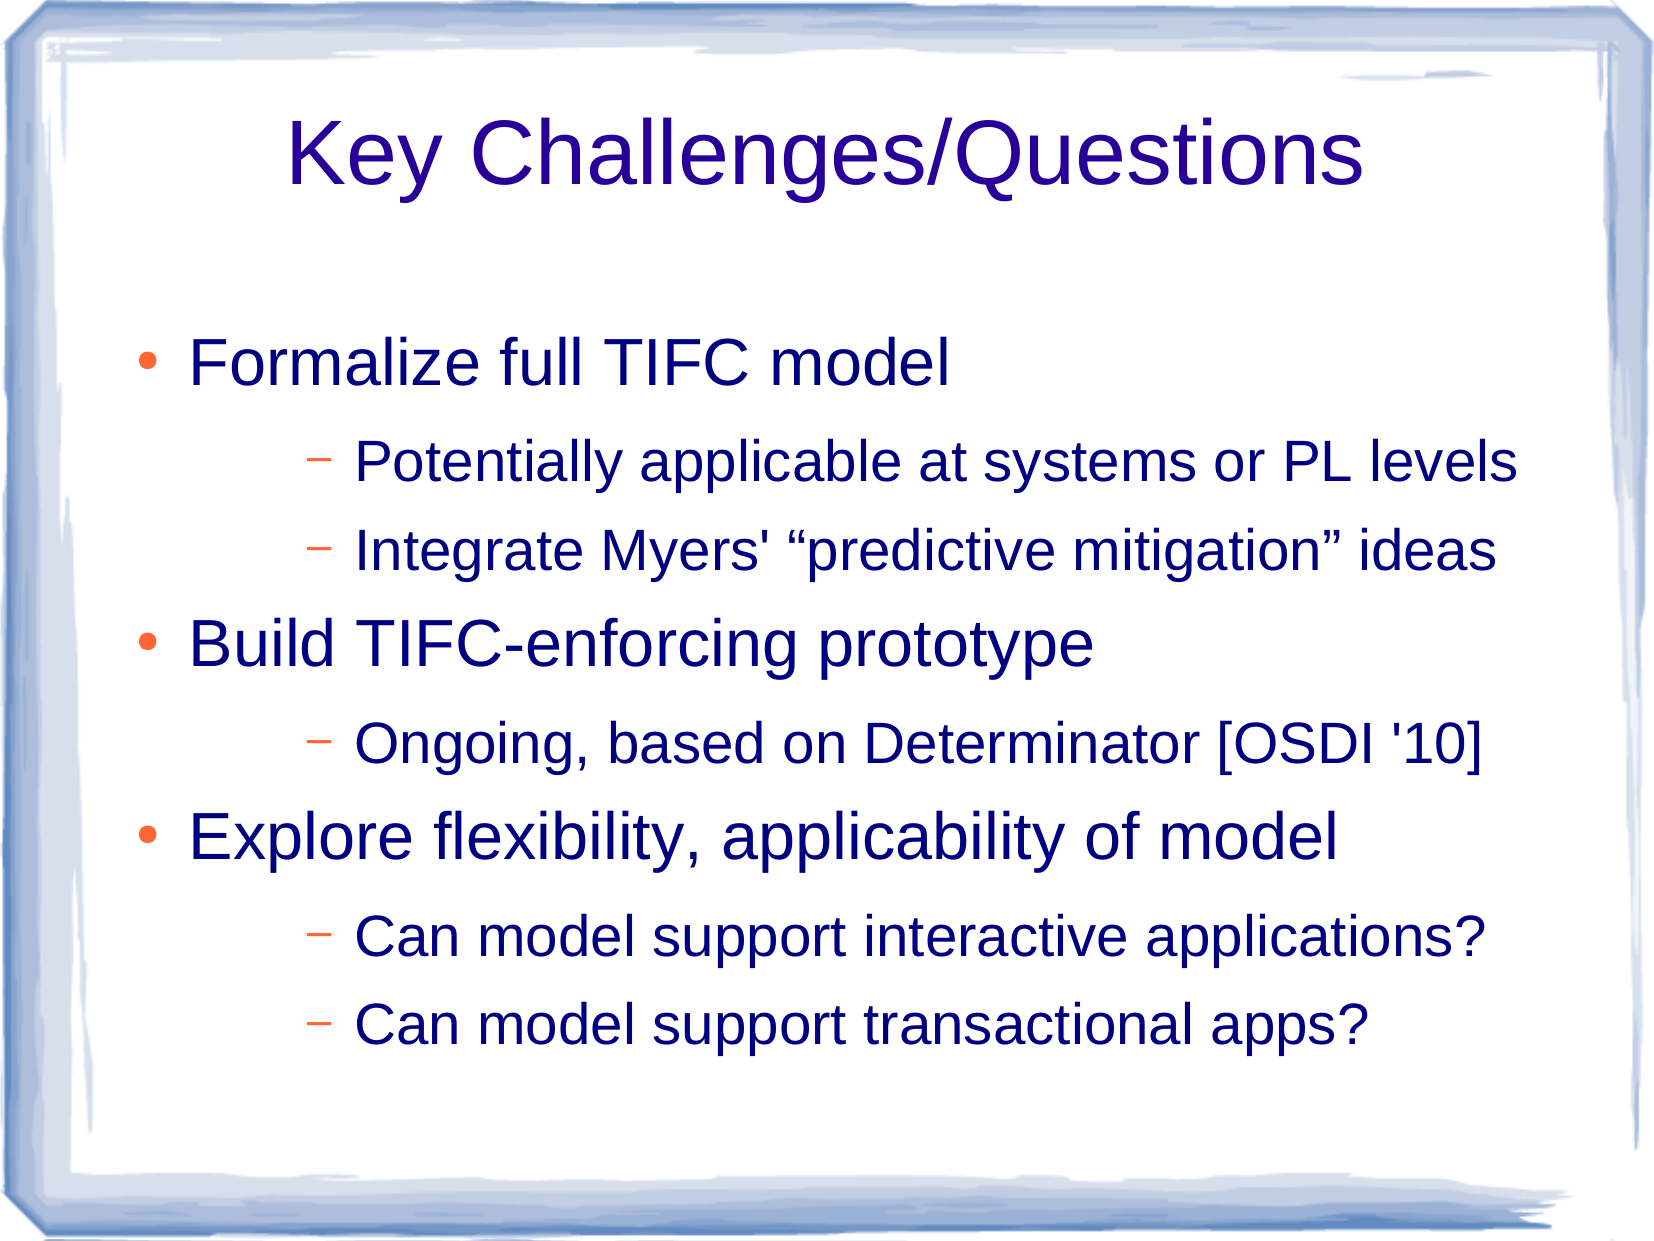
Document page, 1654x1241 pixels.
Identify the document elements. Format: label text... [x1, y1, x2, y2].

picture [0, 0, 1654, 1241]
list Formalize full TIFC model Potentially applicable at systems or PL levels Integrate Myers' “predictive mitigation” ideas Build TIFC-enforcing prototype Ongoing, based on Determinator [OSDI '10] Explore flexibility, applicability of model Can model support interactive applications? Can model support transactional apps? [118, 324, 1571, 1057]
title Key Challenges/Questions [82, 49, 1571, 257]
